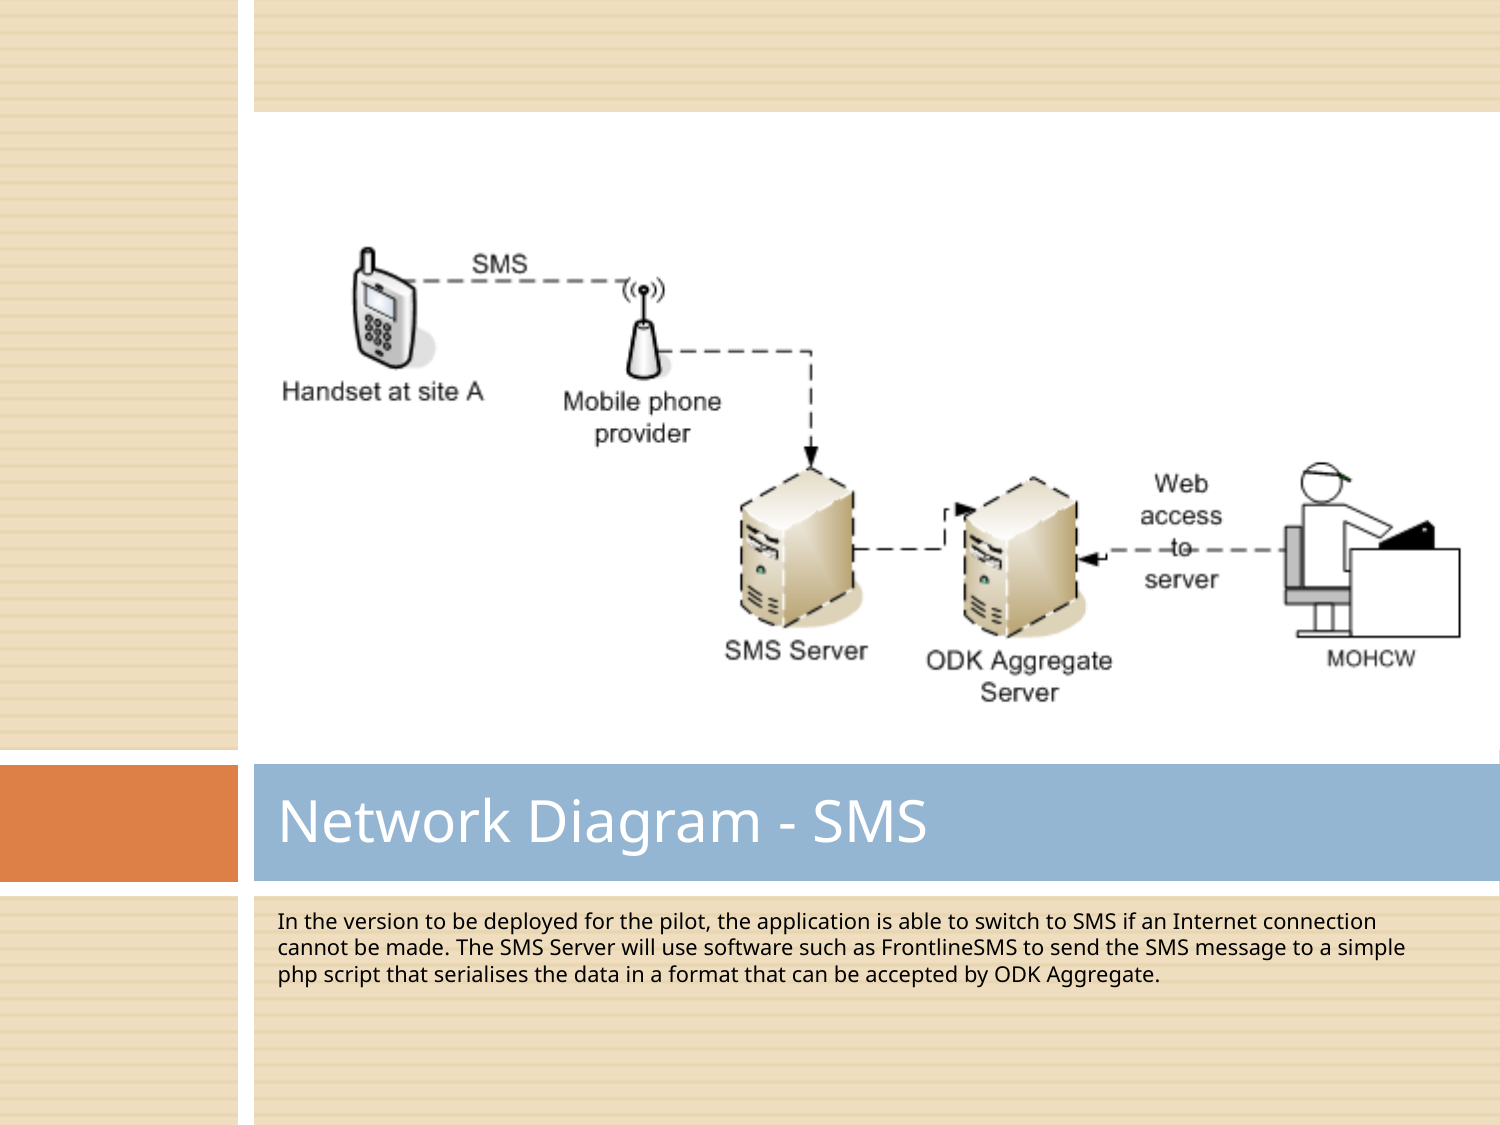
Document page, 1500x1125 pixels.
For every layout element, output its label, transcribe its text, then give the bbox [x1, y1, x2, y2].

picture [242, 112, 1500, 751]
list In the version to be deployed for the pilot, the application is able to switch to SMS if an Internet connection cannot be made. The SMS Server will use software such as FrontlineSMS to send the SMS message to a simple php script that serialises the data in a format that can be accepted by ODK Aggregate. [262, 900, 1463, 1013]
title Network Diagram - SMS [262, 762, 1463, 876]
